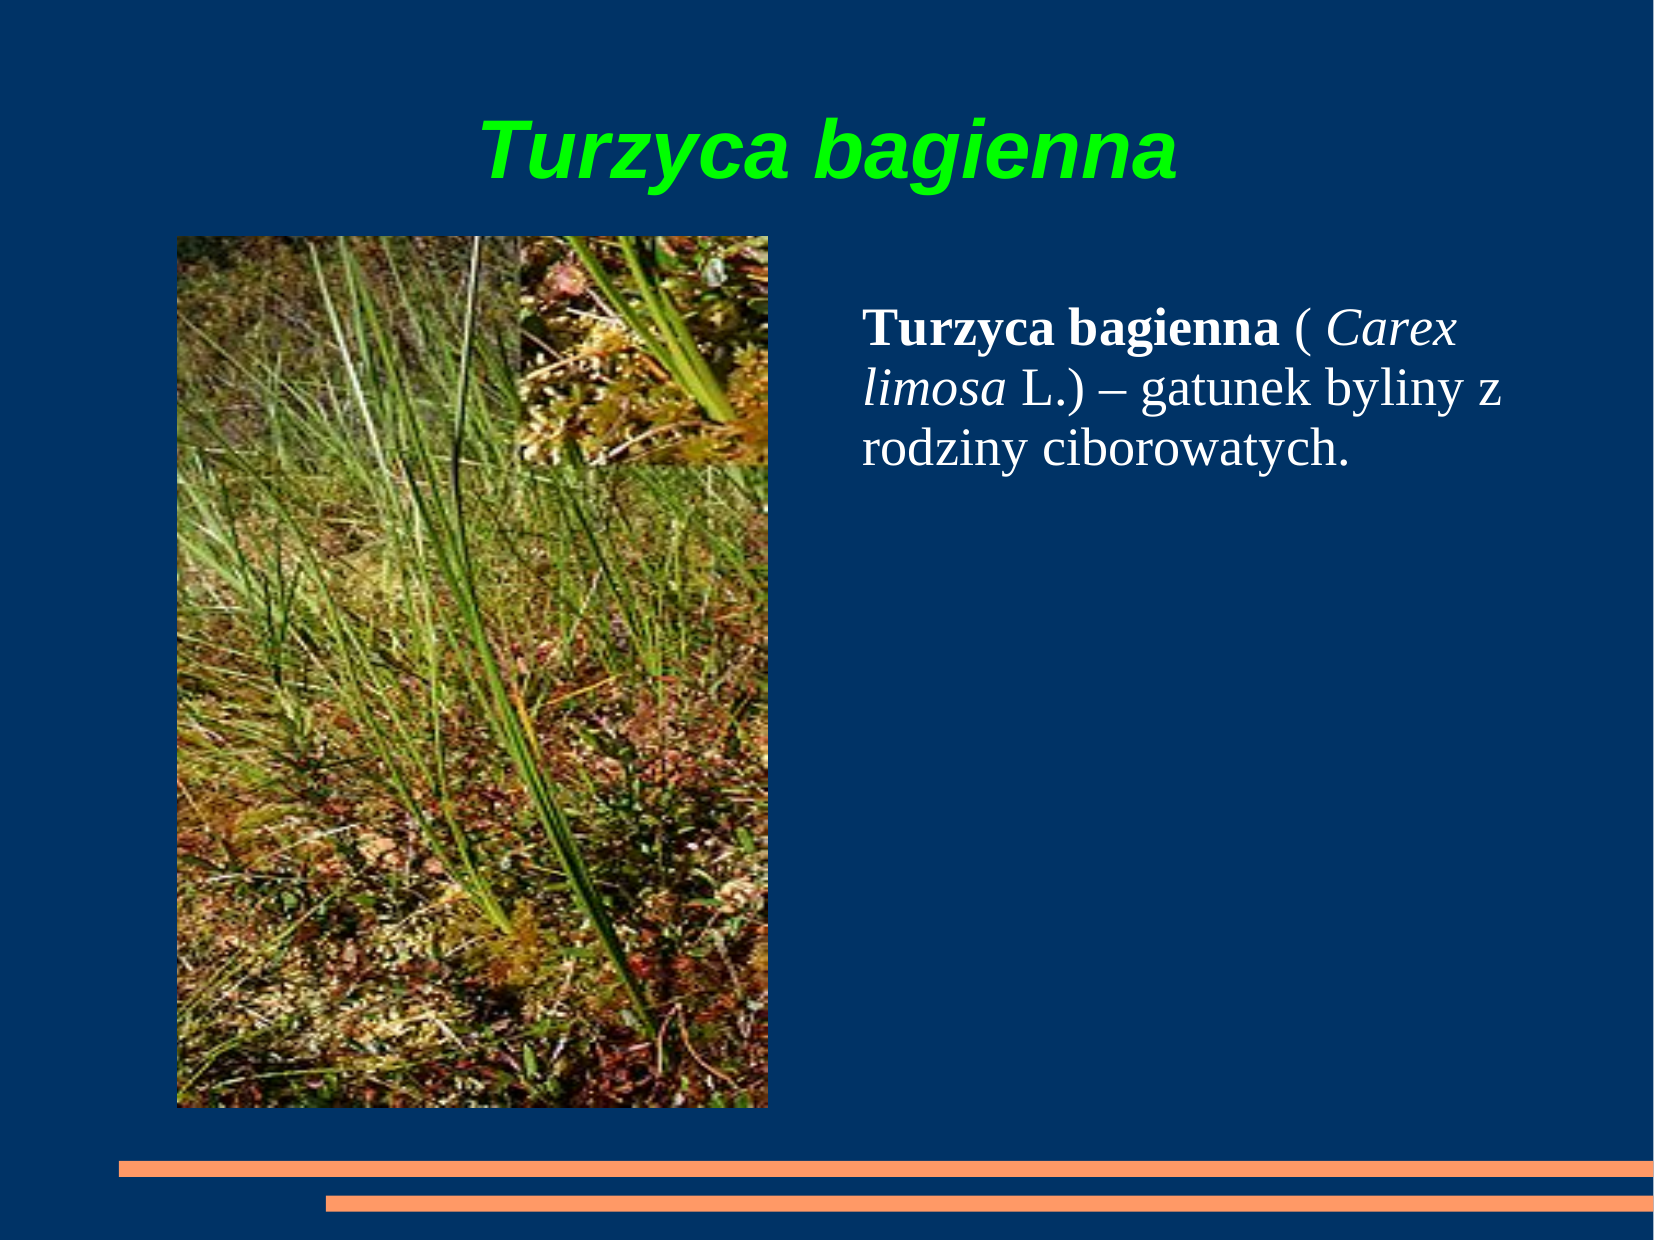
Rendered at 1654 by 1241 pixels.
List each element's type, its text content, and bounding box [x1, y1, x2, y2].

picture [177, 236, 768, 1109]
title Turzyca bagienna [121, 53, 1534, 247]
list Turzyca bagienna ( Carex limosa L.) – gatunek byliny z rodziny ciborowatych. [862, 297, 1565, 1093]
